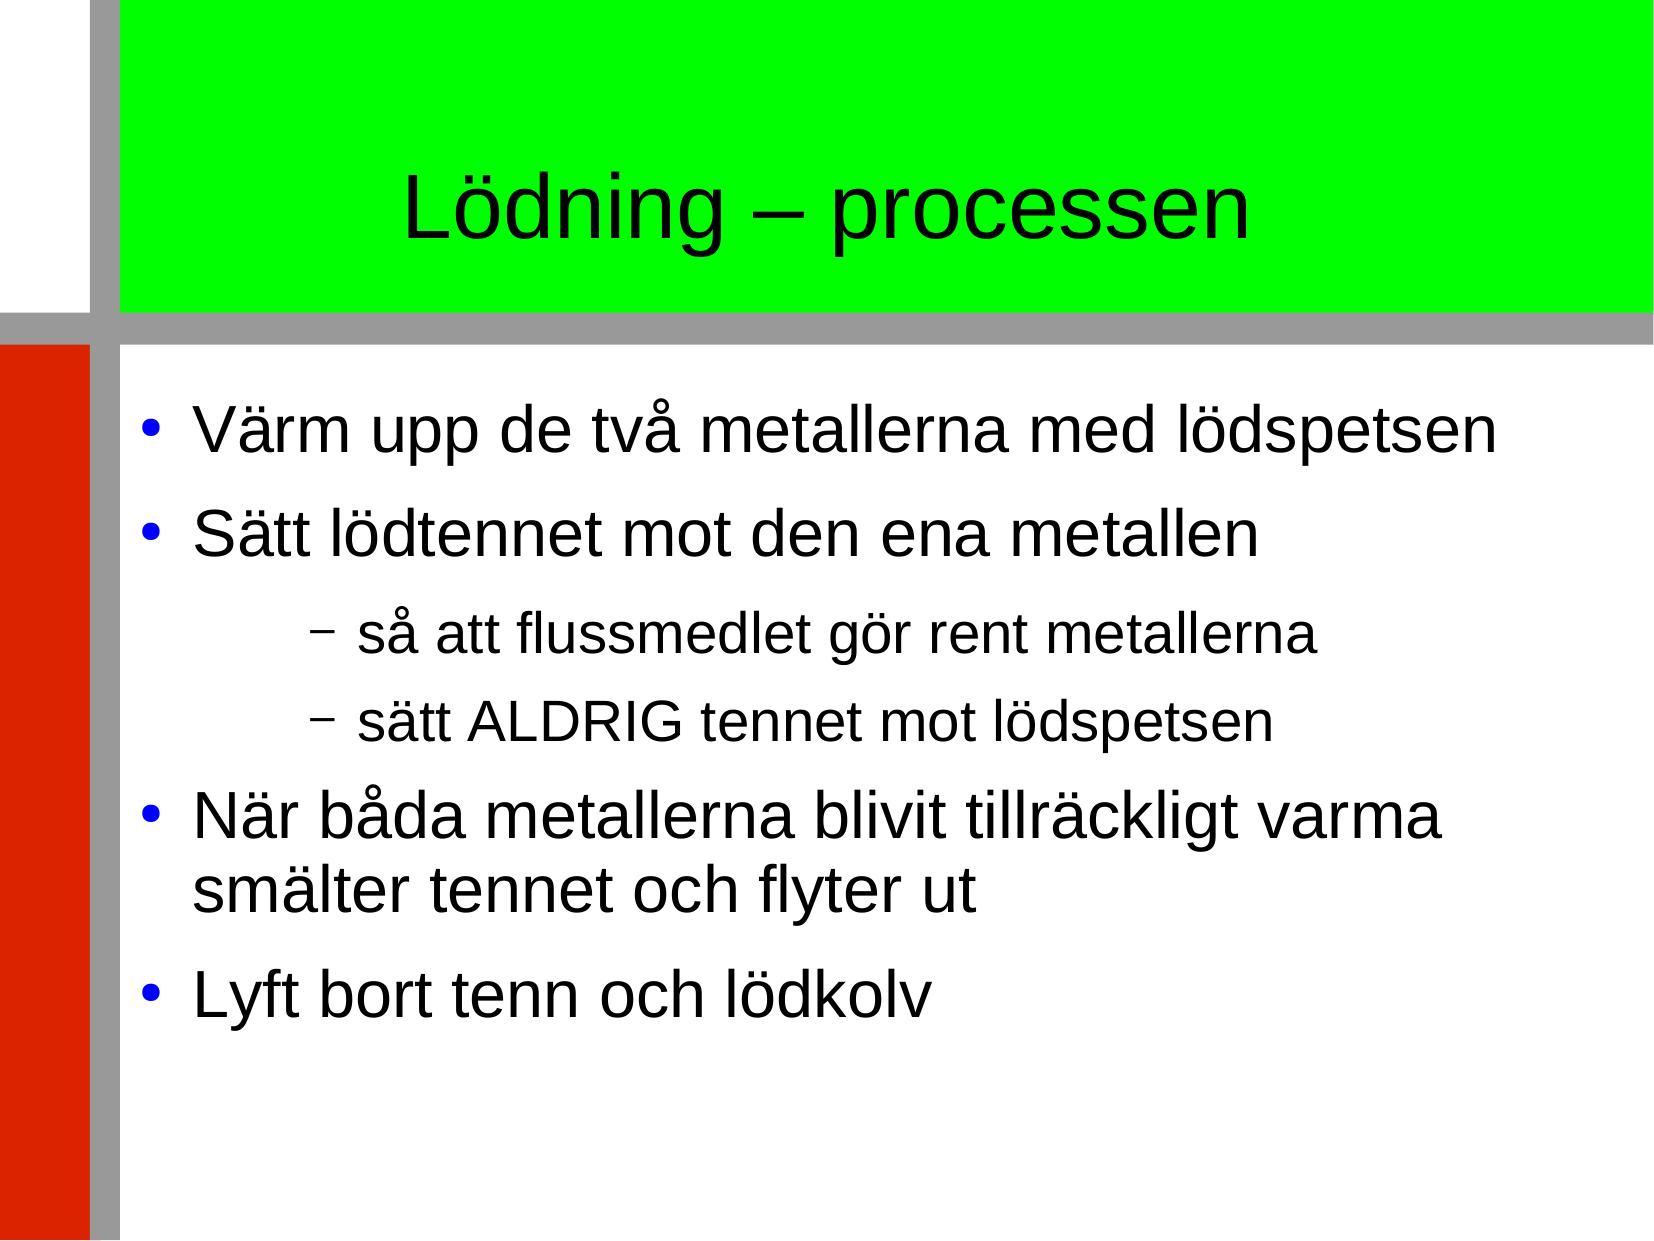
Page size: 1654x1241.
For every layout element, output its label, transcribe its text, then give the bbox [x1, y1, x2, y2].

title Lödning – processen [121, 102, 1534, 311]
list Värm upp de två metallerna med lödspetsen Sätt lödtennet mot den ena metallen så att flussmedlet gör rent metallerna sätt ALDRIG tennet mot lödspetsen När båda metallerna blivit tillräckligt varma smälter tennet och flyter ut Lyft bort tenn och lödkolv [121, 391, 1534, 1127]
